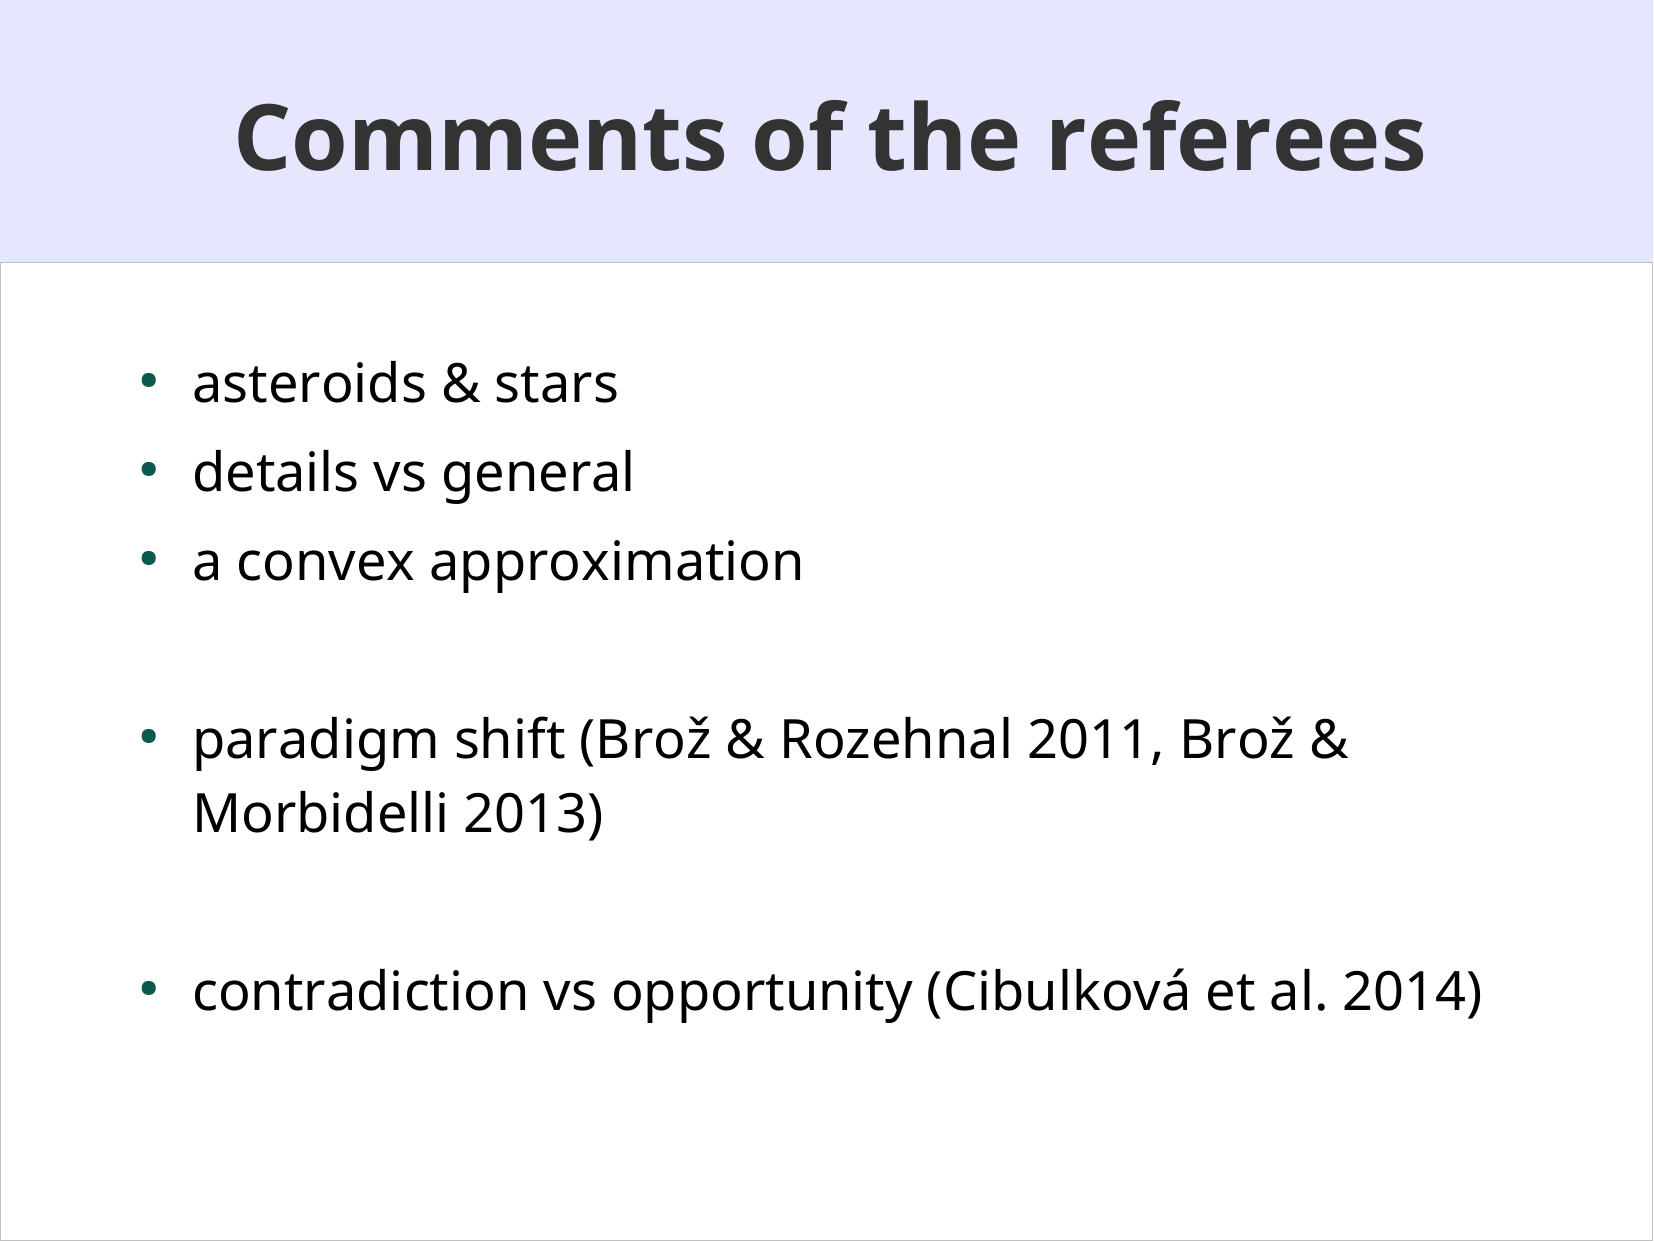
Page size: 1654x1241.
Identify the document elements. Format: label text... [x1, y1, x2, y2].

list asteroids & stars details vs general a convex approximation paradigm shift (Brož & Rozehnal 2011, Brož & Morbidelli 2013) contradiction vs opportunity (Cibulková et al. 2014) [121, 344, 1575, 1065]
title Comments of the referees [124, 31, 1536, 239]
